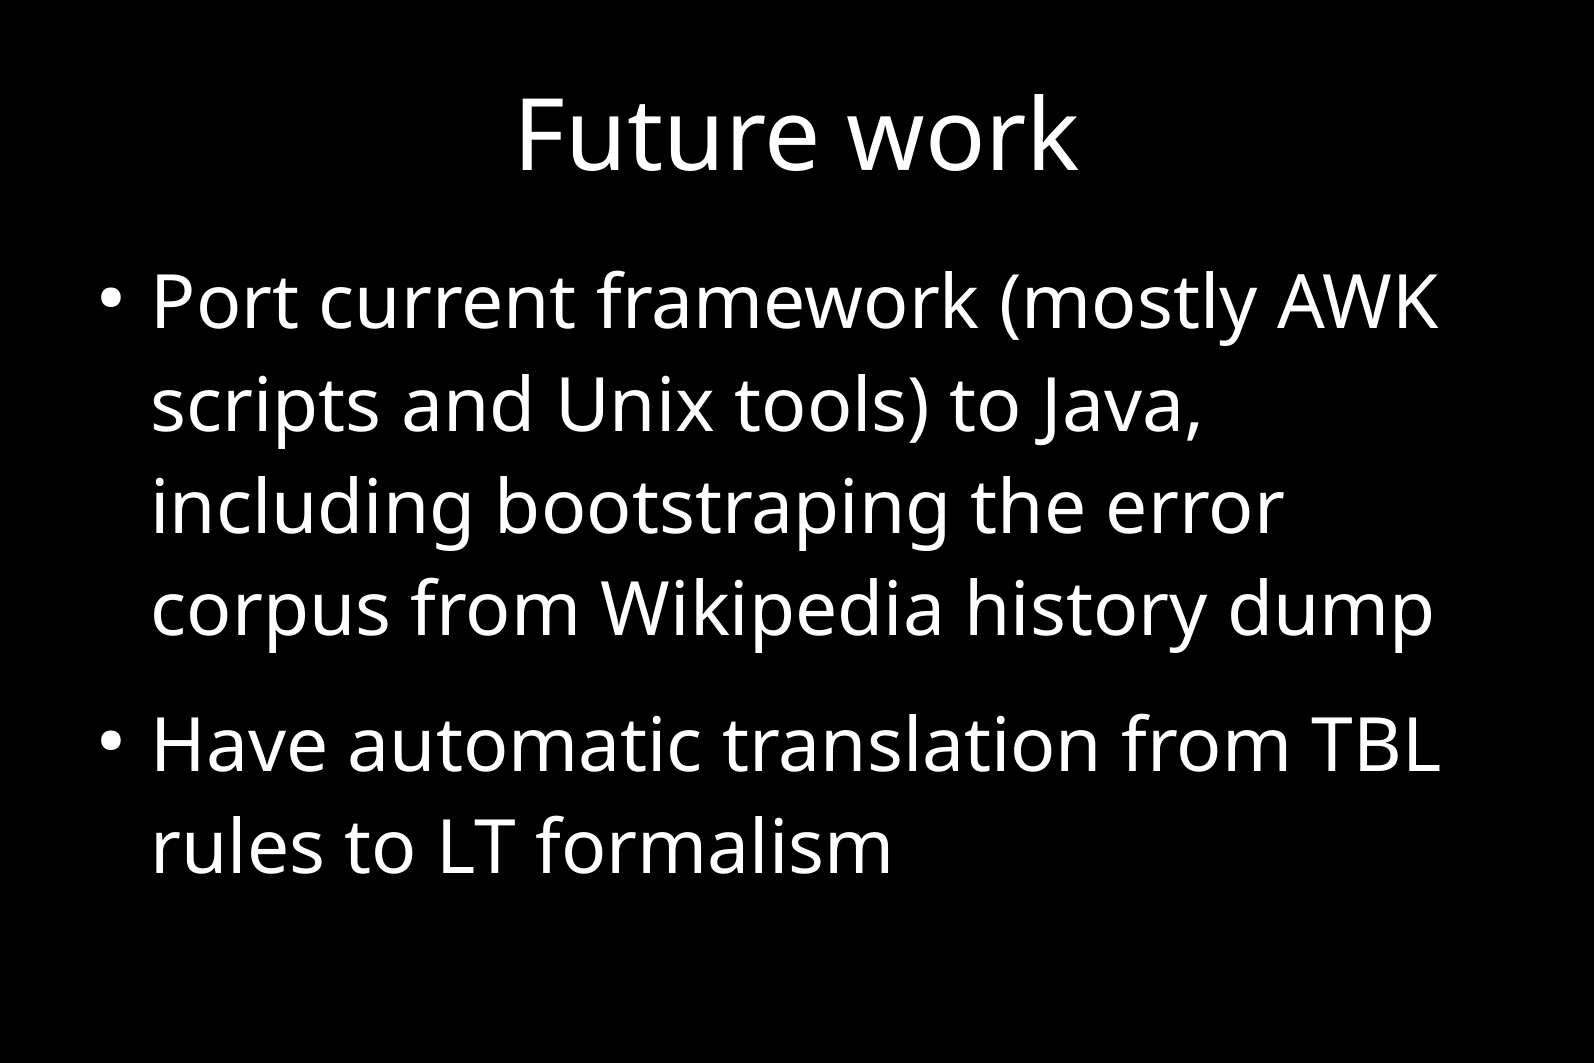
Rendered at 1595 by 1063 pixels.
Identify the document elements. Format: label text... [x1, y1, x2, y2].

title Future work [79, 49, 1515, 213]
list Port current framework (mostly AWK scripts and Unix tools) to Java, including bootstraping the error corpus from Wikipedia history dump Have automatic translation from TBL rules to LT formalism [79, 248, 1515, 936]
